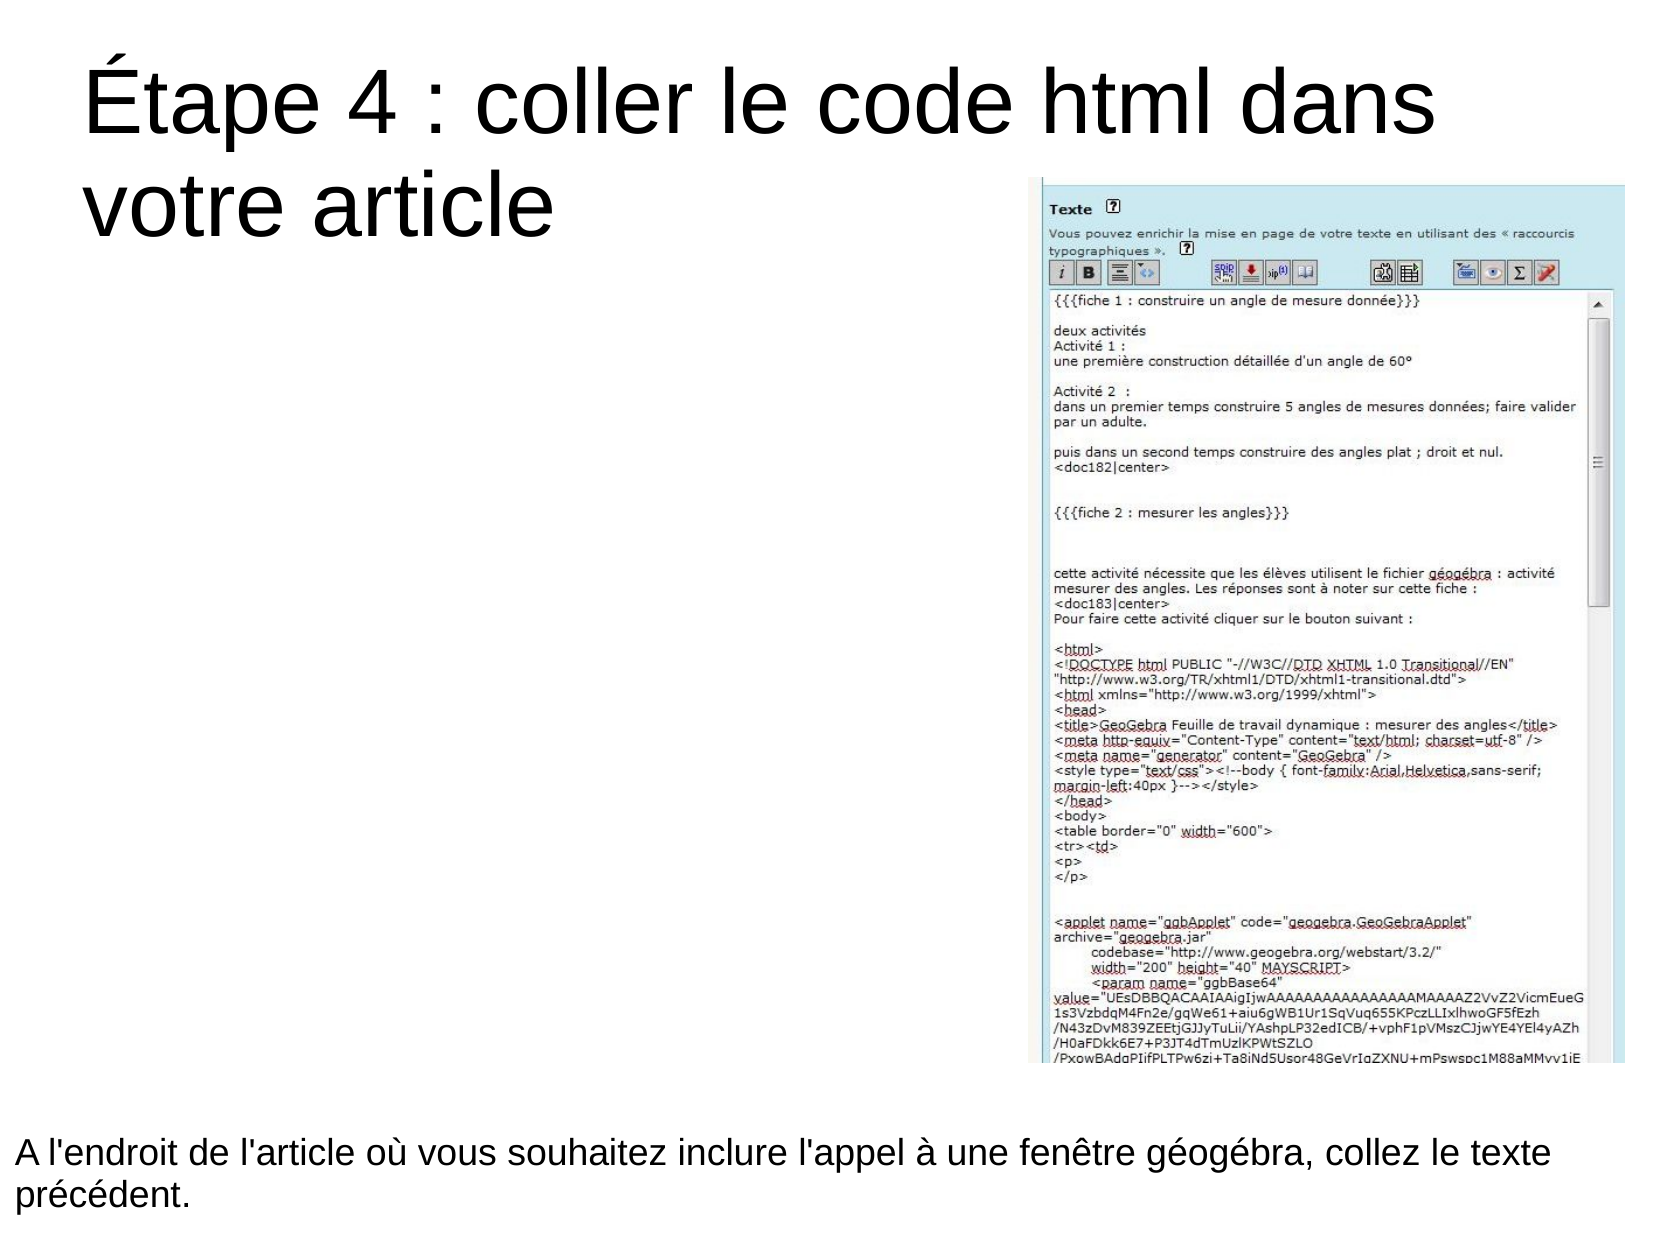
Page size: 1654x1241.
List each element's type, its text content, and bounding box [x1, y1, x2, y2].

title Étape 4 : coller le code html dans votre article [82, 49, 1571, 257]
text_box A l'endroit de l'article où vous souhaitez inclure l'appel à une fenêtre géogébra, collez le texte précédent. [0, 1124, 1654, 1224]
picture [1028, 177, 1625, 1063]
